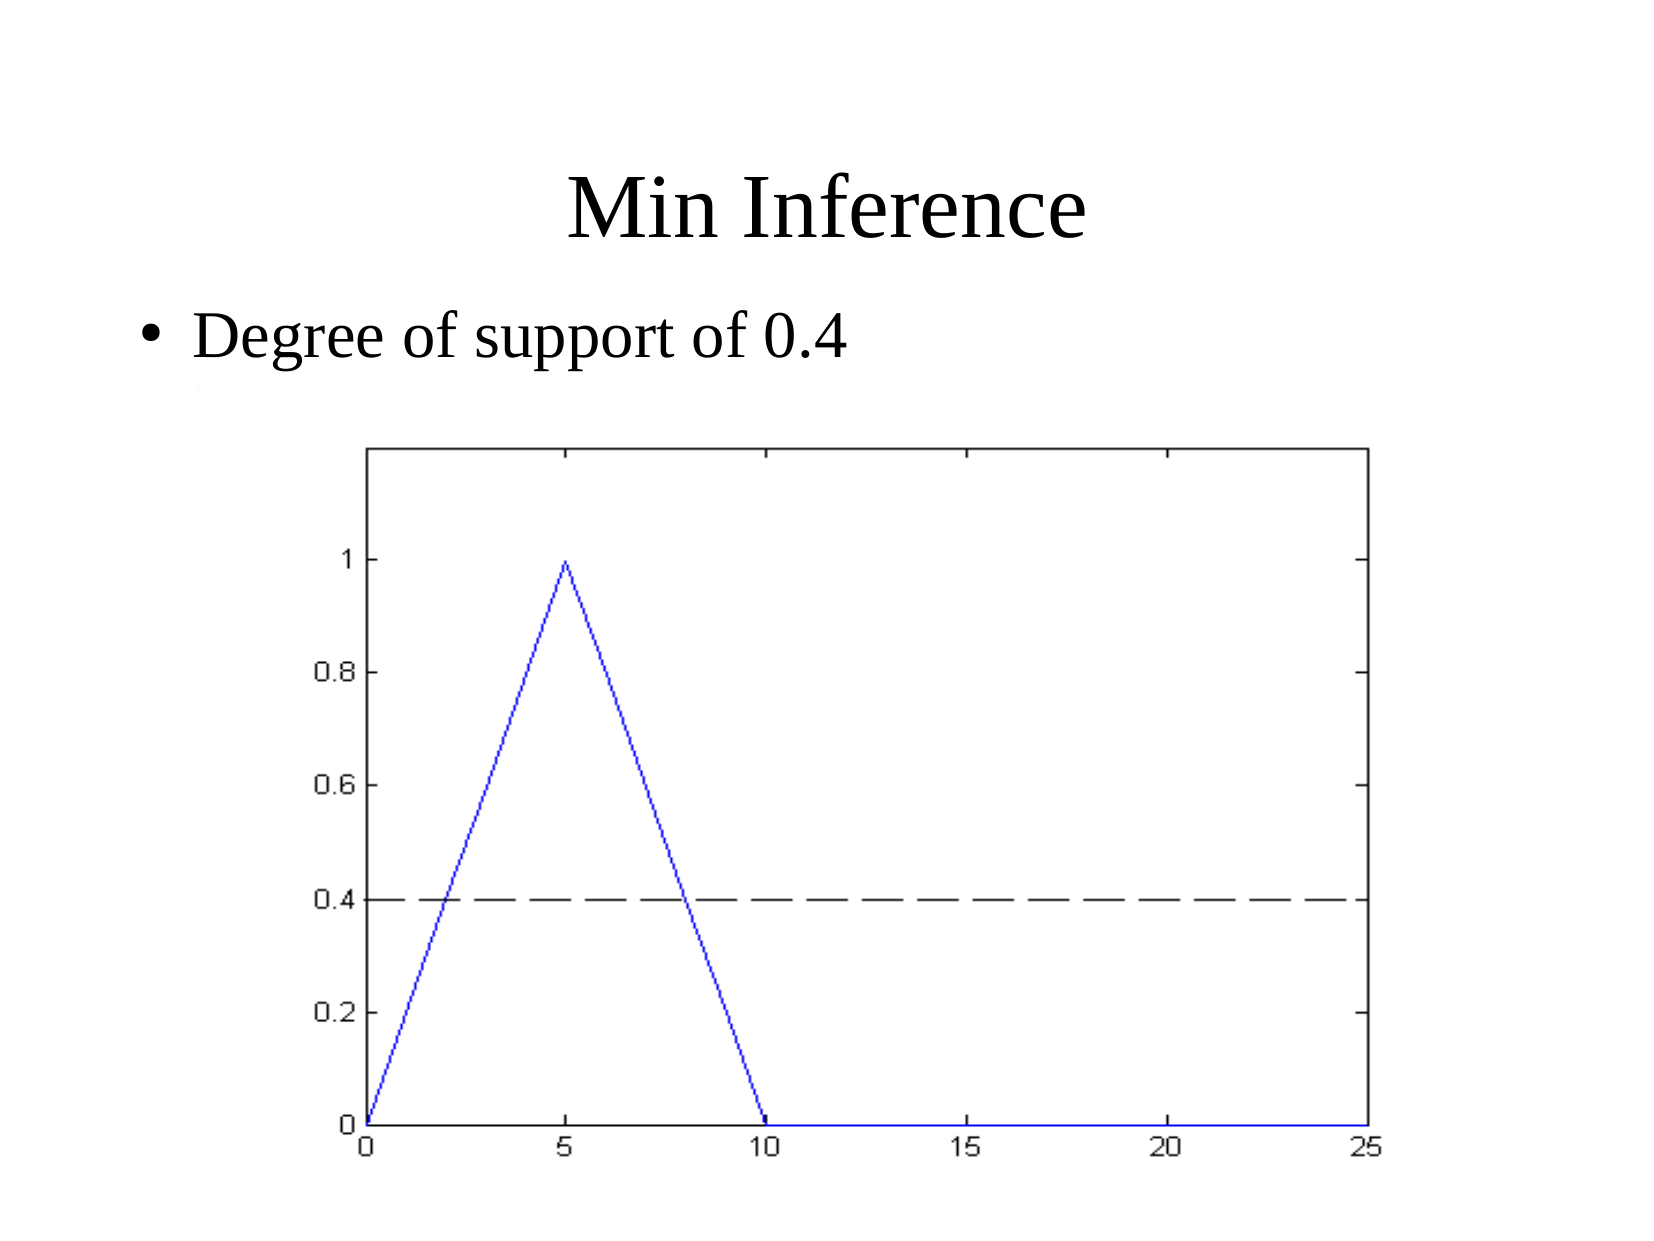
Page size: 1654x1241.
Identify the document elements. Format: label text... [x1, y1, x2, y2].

list Degree of support of 0.4 [121, 297, 1534, 396]
chart [198, 386, 1490, 1216]
title Min Inference [121, 102, 1534, 297]
